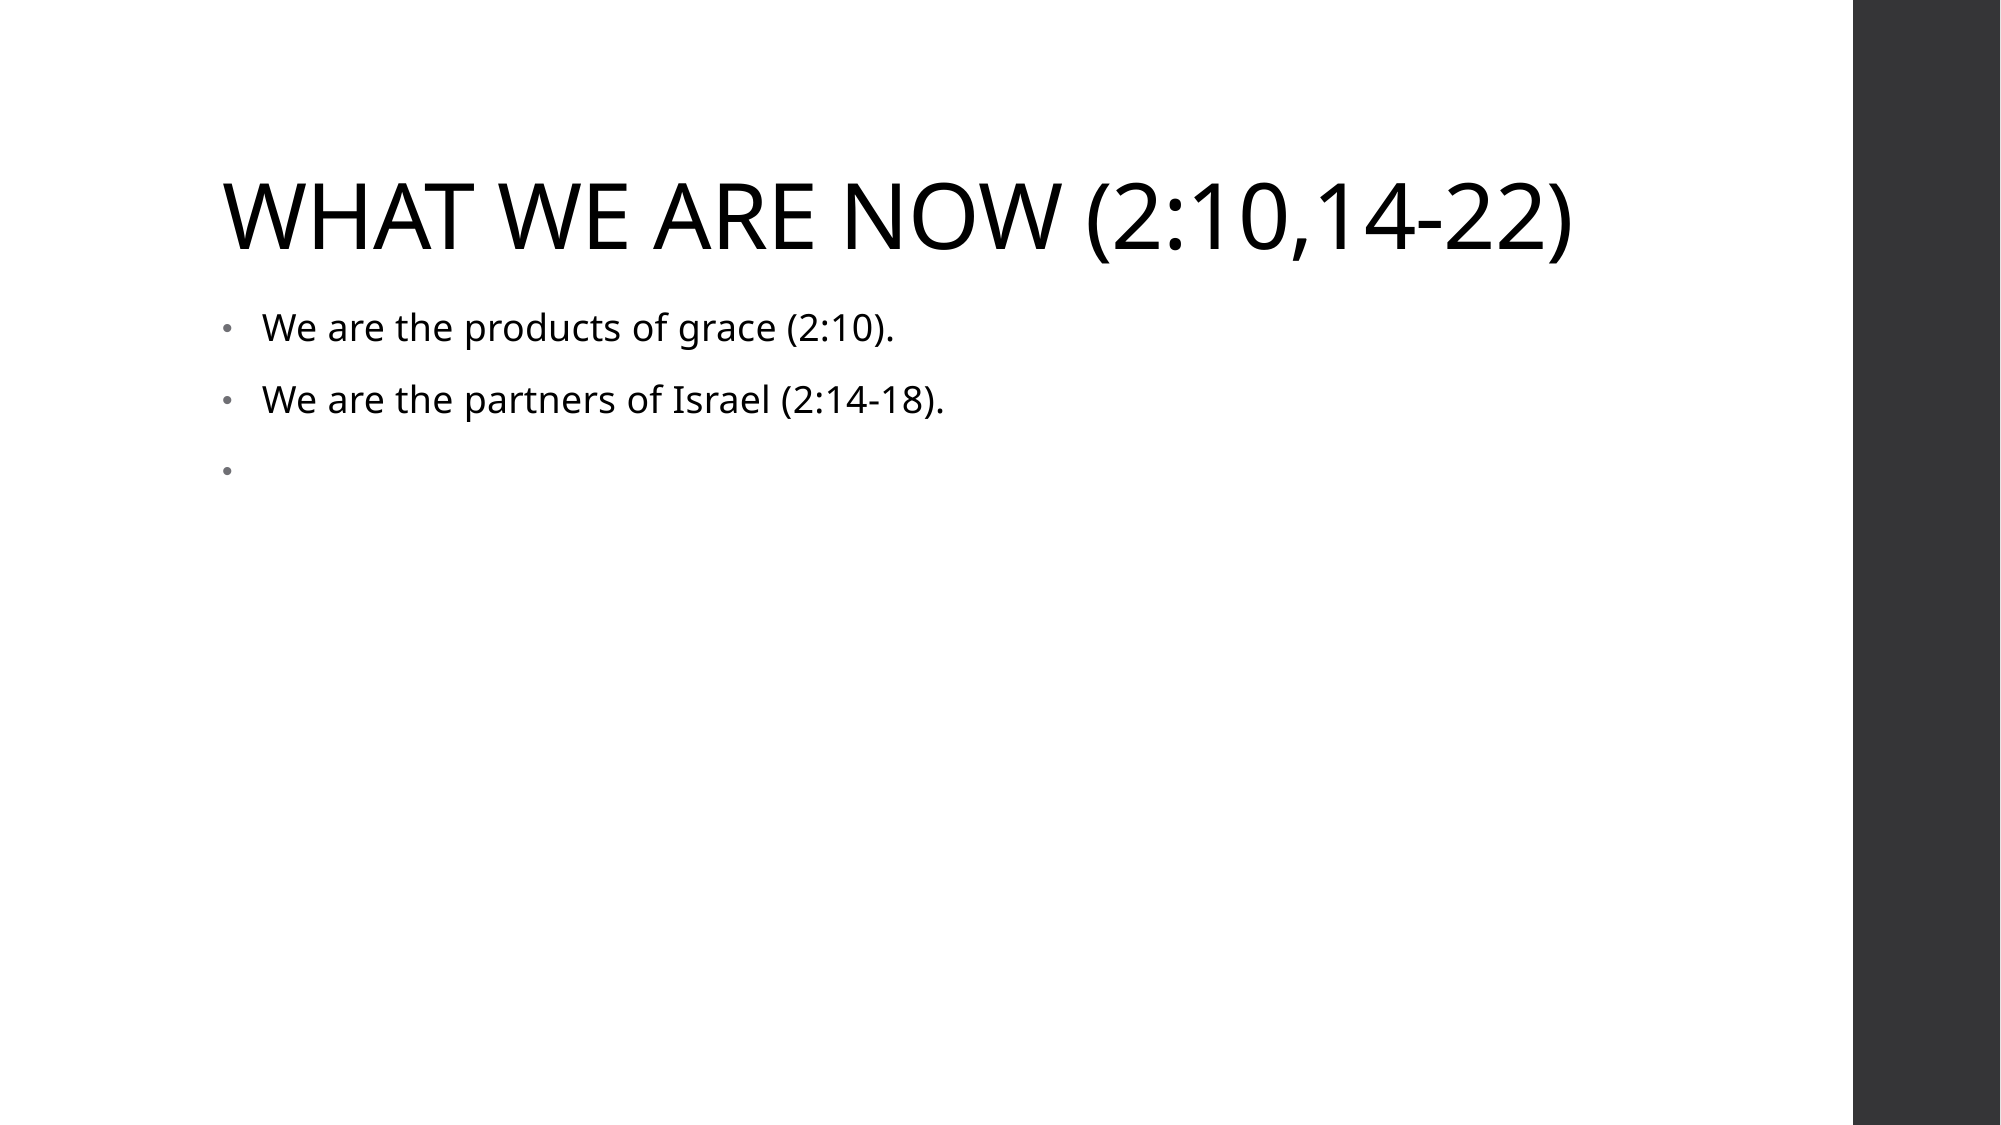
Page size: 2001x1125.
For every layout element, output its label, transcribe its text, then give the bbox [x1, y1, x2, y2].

title WHAT WE ARE NOW (2:10,14-22) [206, 60, 1797, 278]
list We are the products of grace (2:10). We are the partners of Israel (2:14-18). [206, 299, 1617, 1014]
